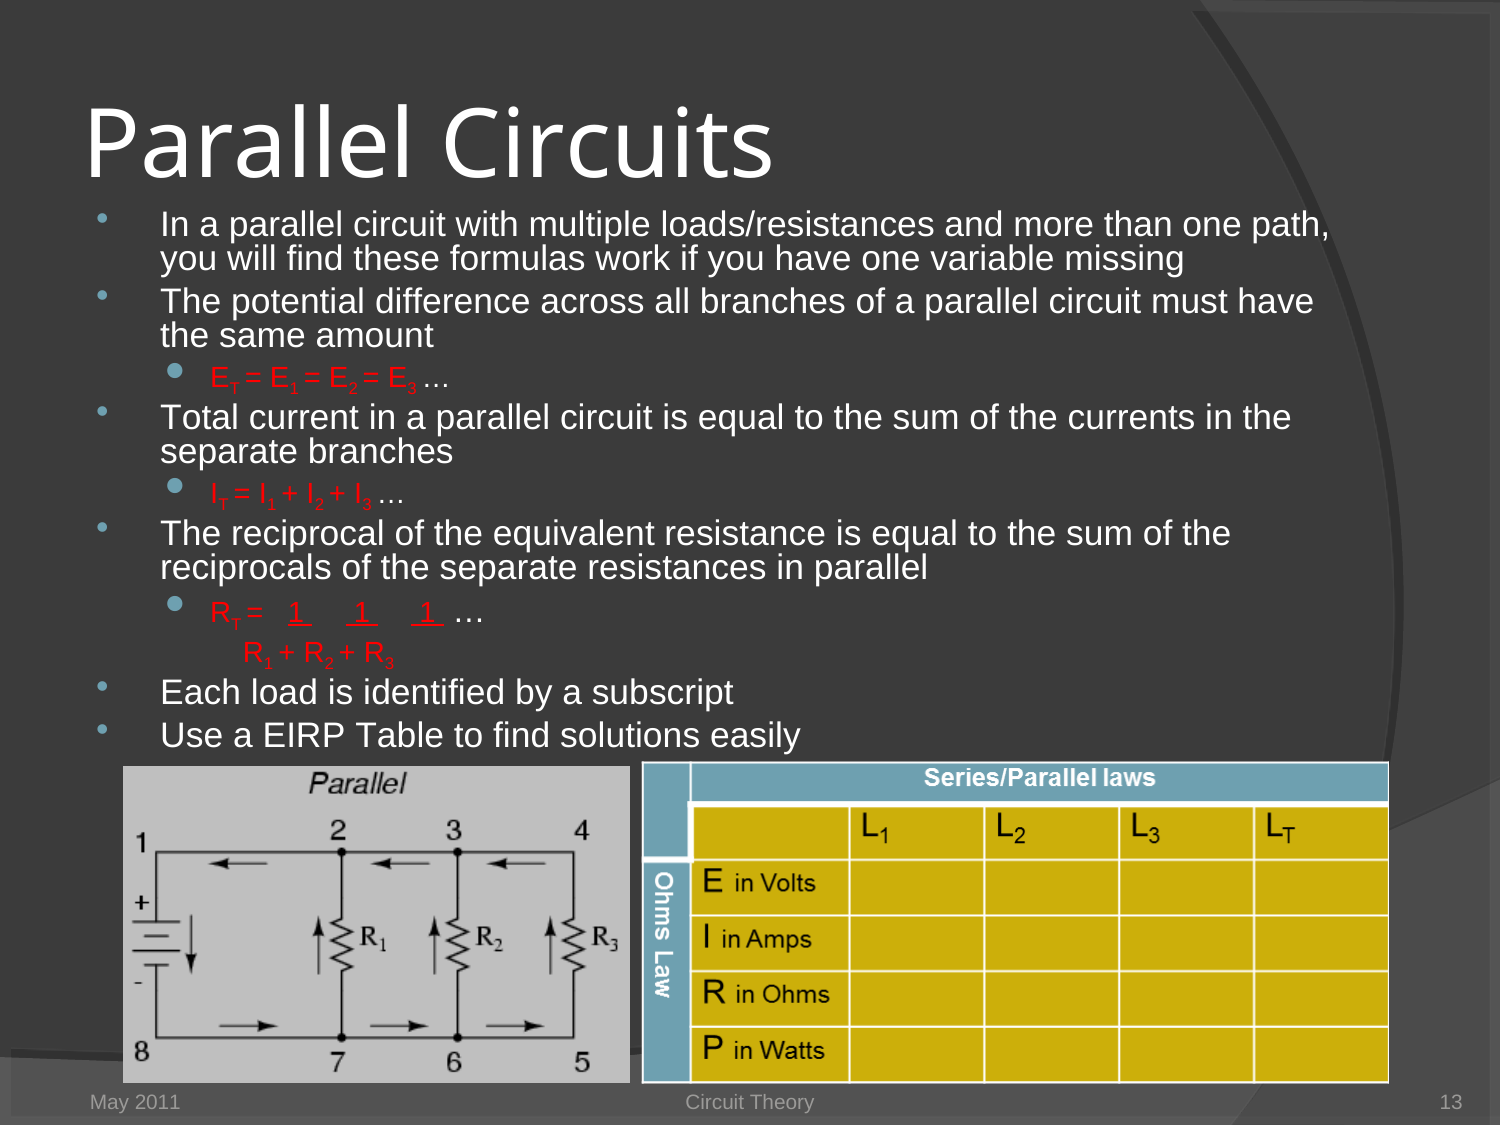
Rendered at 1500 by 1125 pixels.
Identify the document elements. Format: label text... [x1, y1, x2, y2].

list In a parallel circuit with multiple loads/resistances and more than one path, you will find these formulas work if you have one variable missing The potential difference across all branches of a parallel circuit must have the same amount ET = E1 = E2 = E3 … Total current in a parallel circuit is equal to the sum of the currents in the separate branches IT = I1 + I2 + I3 … The reciprocal of the equivalent resistance is equal to the sum of the reciprocals of the separate resistances in parallel RT = 1 1 1 … R1 + R2 + R3 Each load is identified by a subscript Use a EIRP Table to find solutions easily [76, 202, 1378, 763]
picture [635, 754, 1389, 1087]
title Parallel Circuits [74, 45, 1300, 233]
picture [123, 766, 630, 1083]
text_box <number> [1337, 1053, 1463, 1114]
text_box Circuit Theory [512, 1053, 988, 1114]
text_box May 2011 [74, 1053, 426, 1114]
